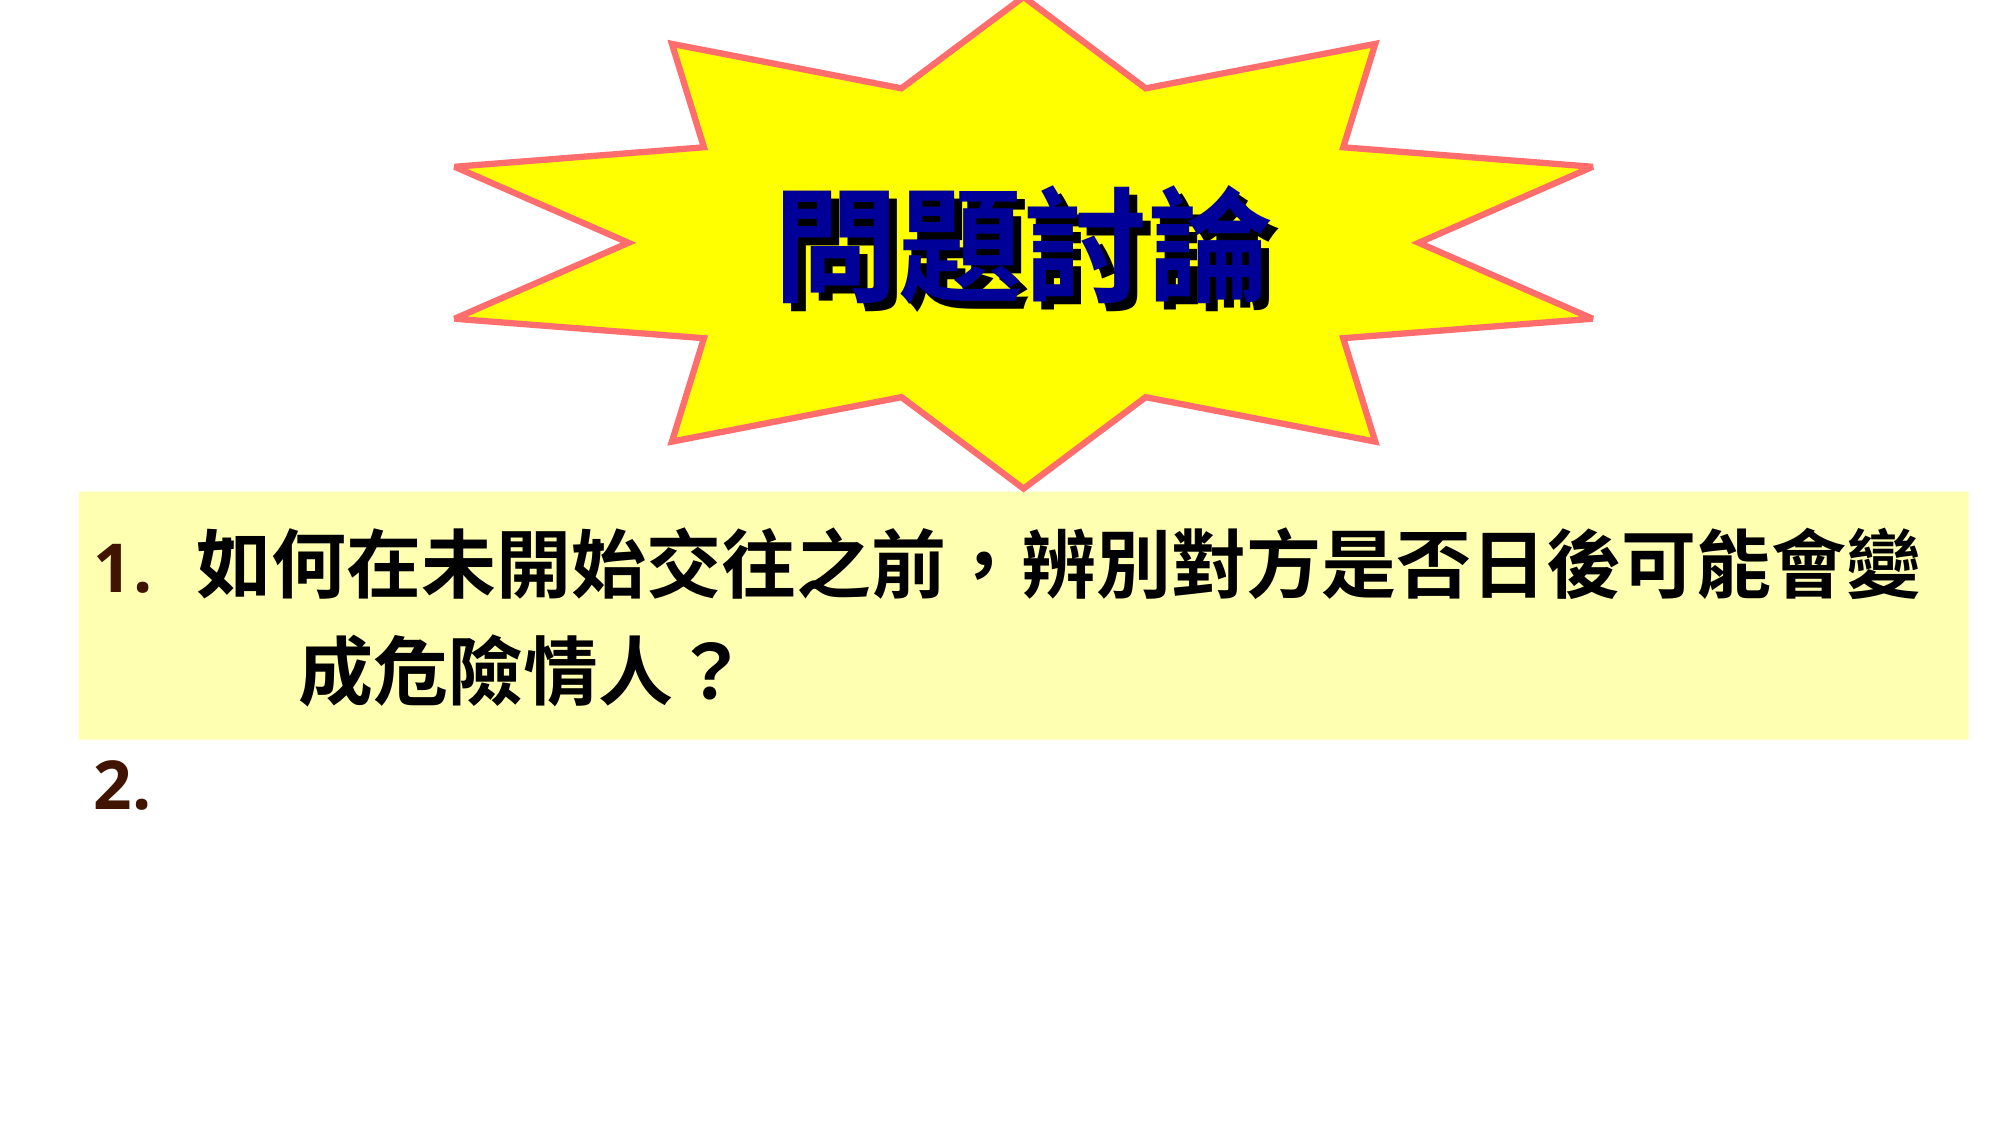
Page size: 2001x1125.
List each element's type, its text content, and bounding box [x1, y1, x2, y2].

text_box [671, 337, 1376, 489]
text_box [671, 0, 1376, 149]
list 如何在未開始交往之前，辨別對方是否日後可能會變成危險情人？ [78, 491, 1969, 740]
title 問題討論 [123, 149, 1924, 337]
